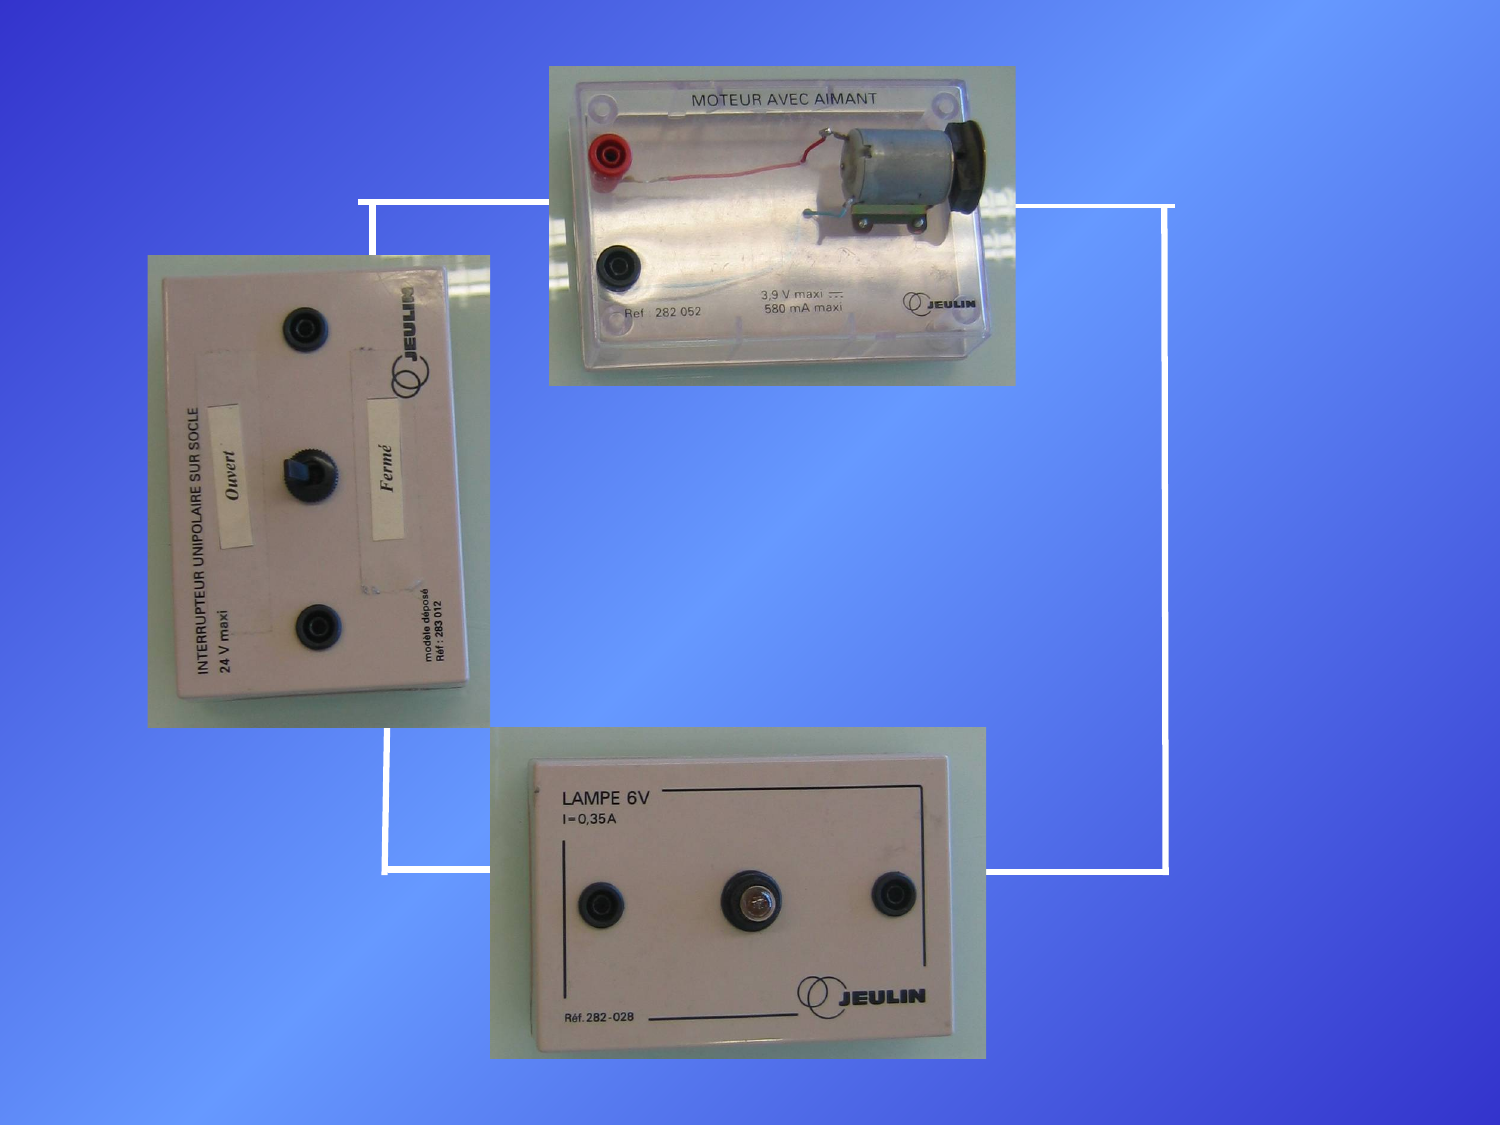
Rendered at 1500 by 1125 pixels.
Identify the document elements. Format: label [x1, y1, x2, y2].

picture [147, 255, 987, 1059]
picture [549, 66, 1016, 386]
